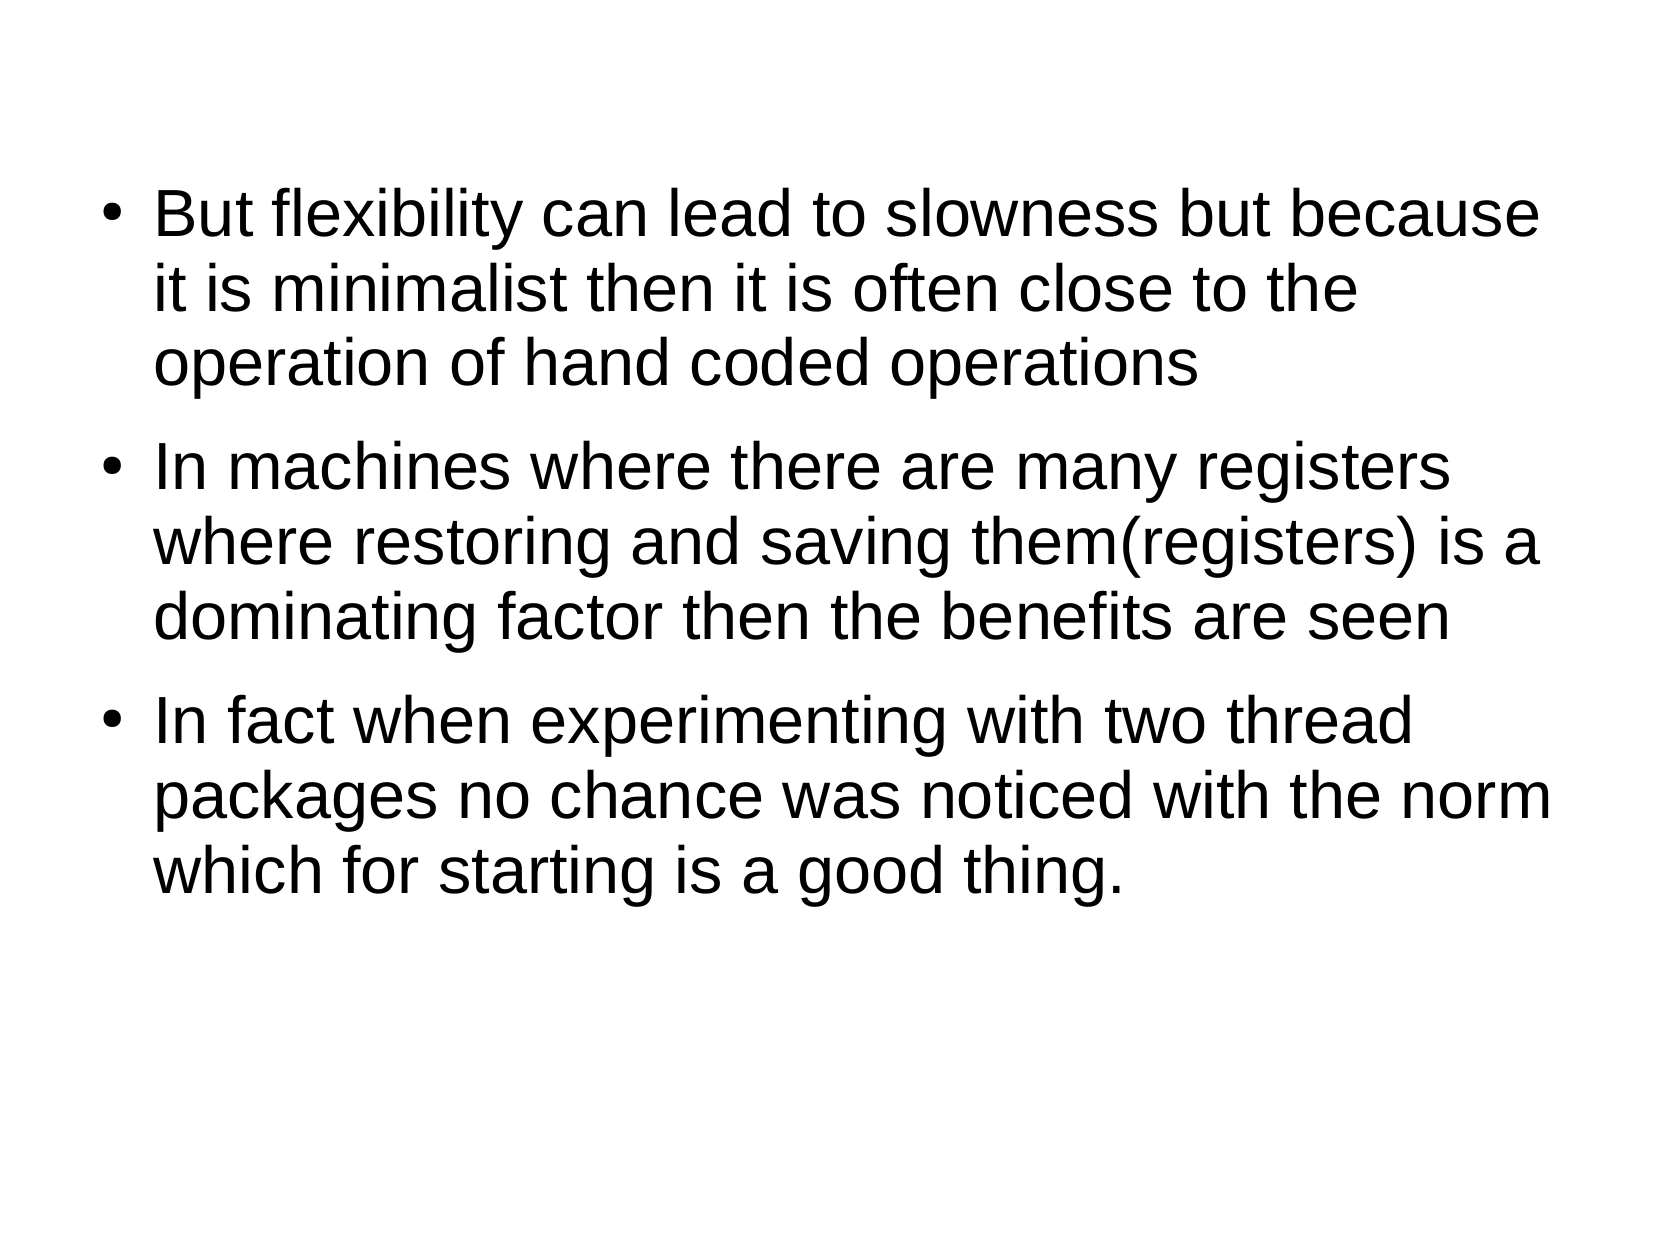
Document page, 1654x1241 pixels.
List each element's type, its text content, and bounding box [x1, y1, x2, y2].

list But flexibility can lead to slowness but because it is minimalist then it is often close to the operation of hand coded operations In machines where there are many registers where restoring and saving them(registers) is a dominating factor then the benefits are seen In fact when experimenting with two thread packages no chance was noticed with the norm which for starting is a good thing. [82, 175, 1571, 1126]
